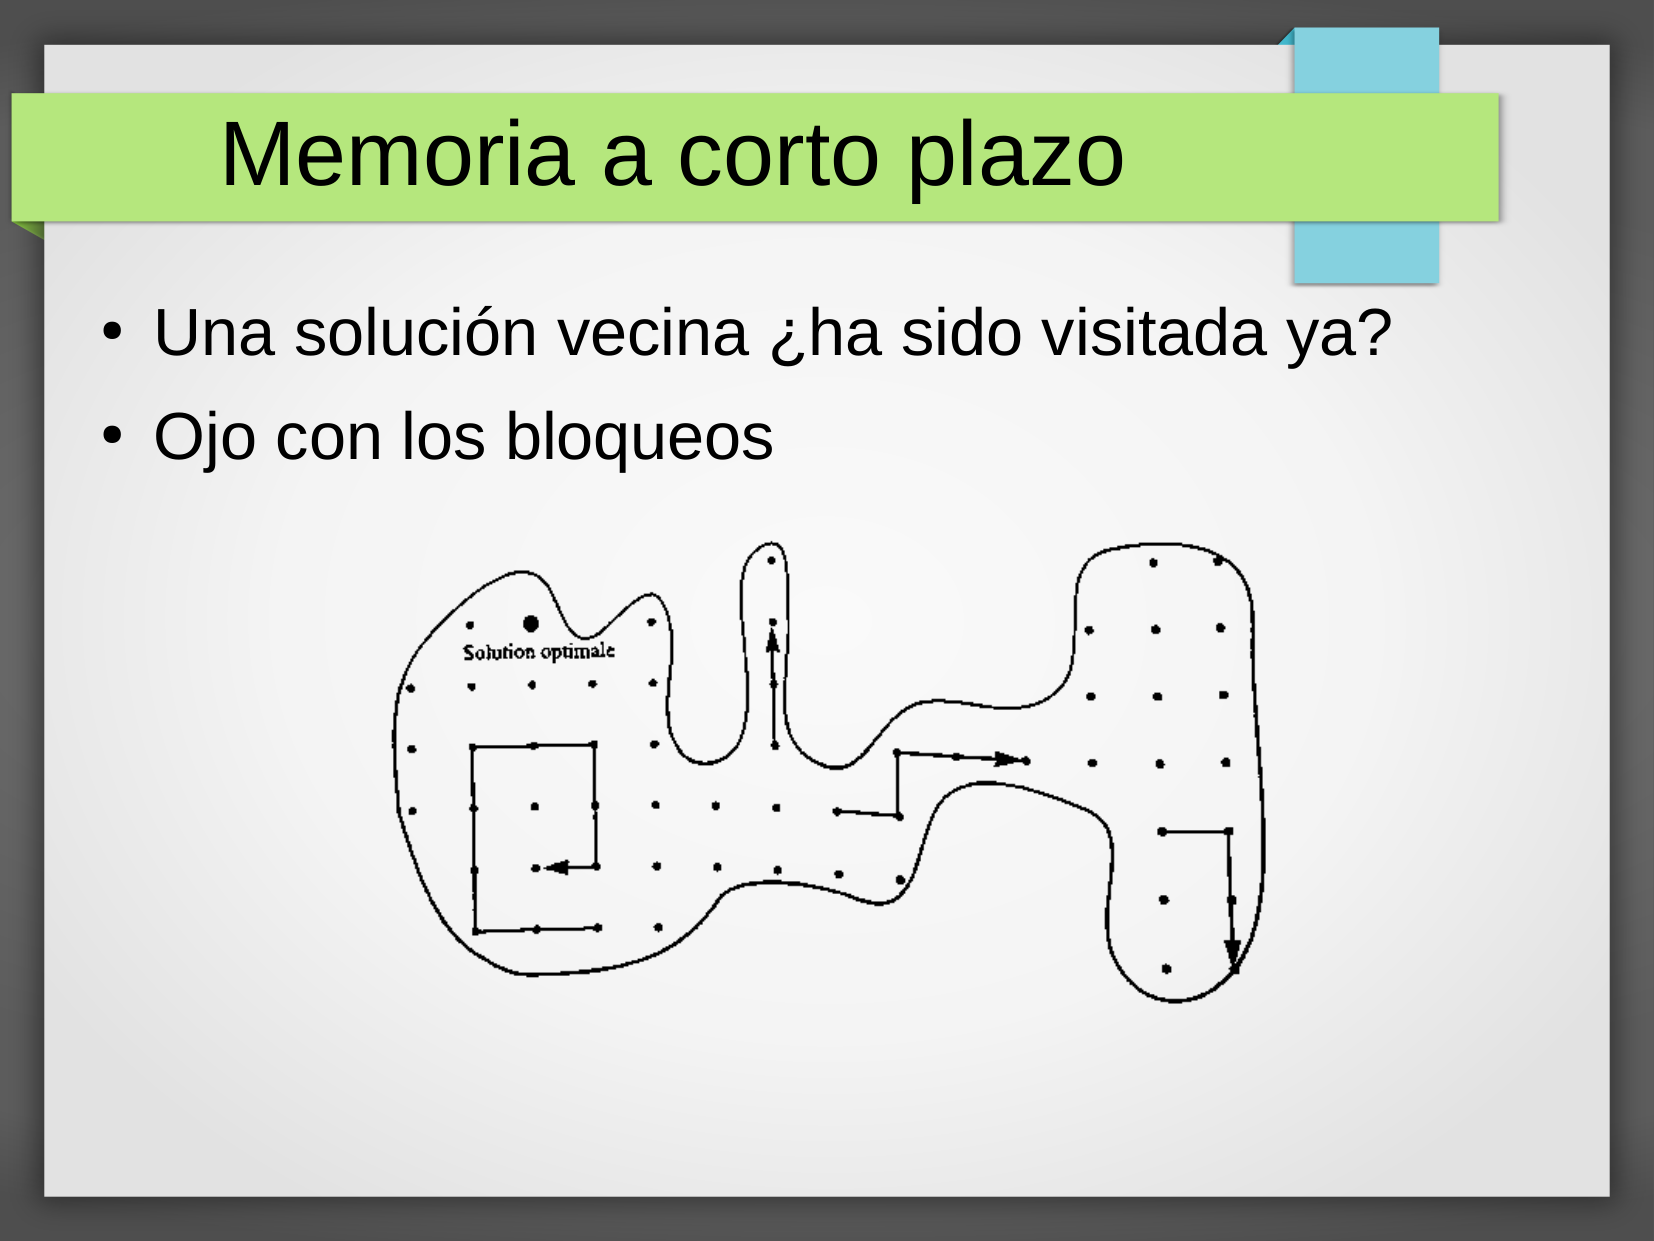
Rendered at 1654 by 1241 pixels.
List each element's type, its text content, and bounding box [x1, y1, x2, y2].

title Memoria a corto plazo [82, 94, 1264, 213]
list Una solución vecina ¿ha sido visitada ya? Ojo con los bloqueos [82, 295, 1571, 1015]
picture [0, 0, 1654, 1241]
